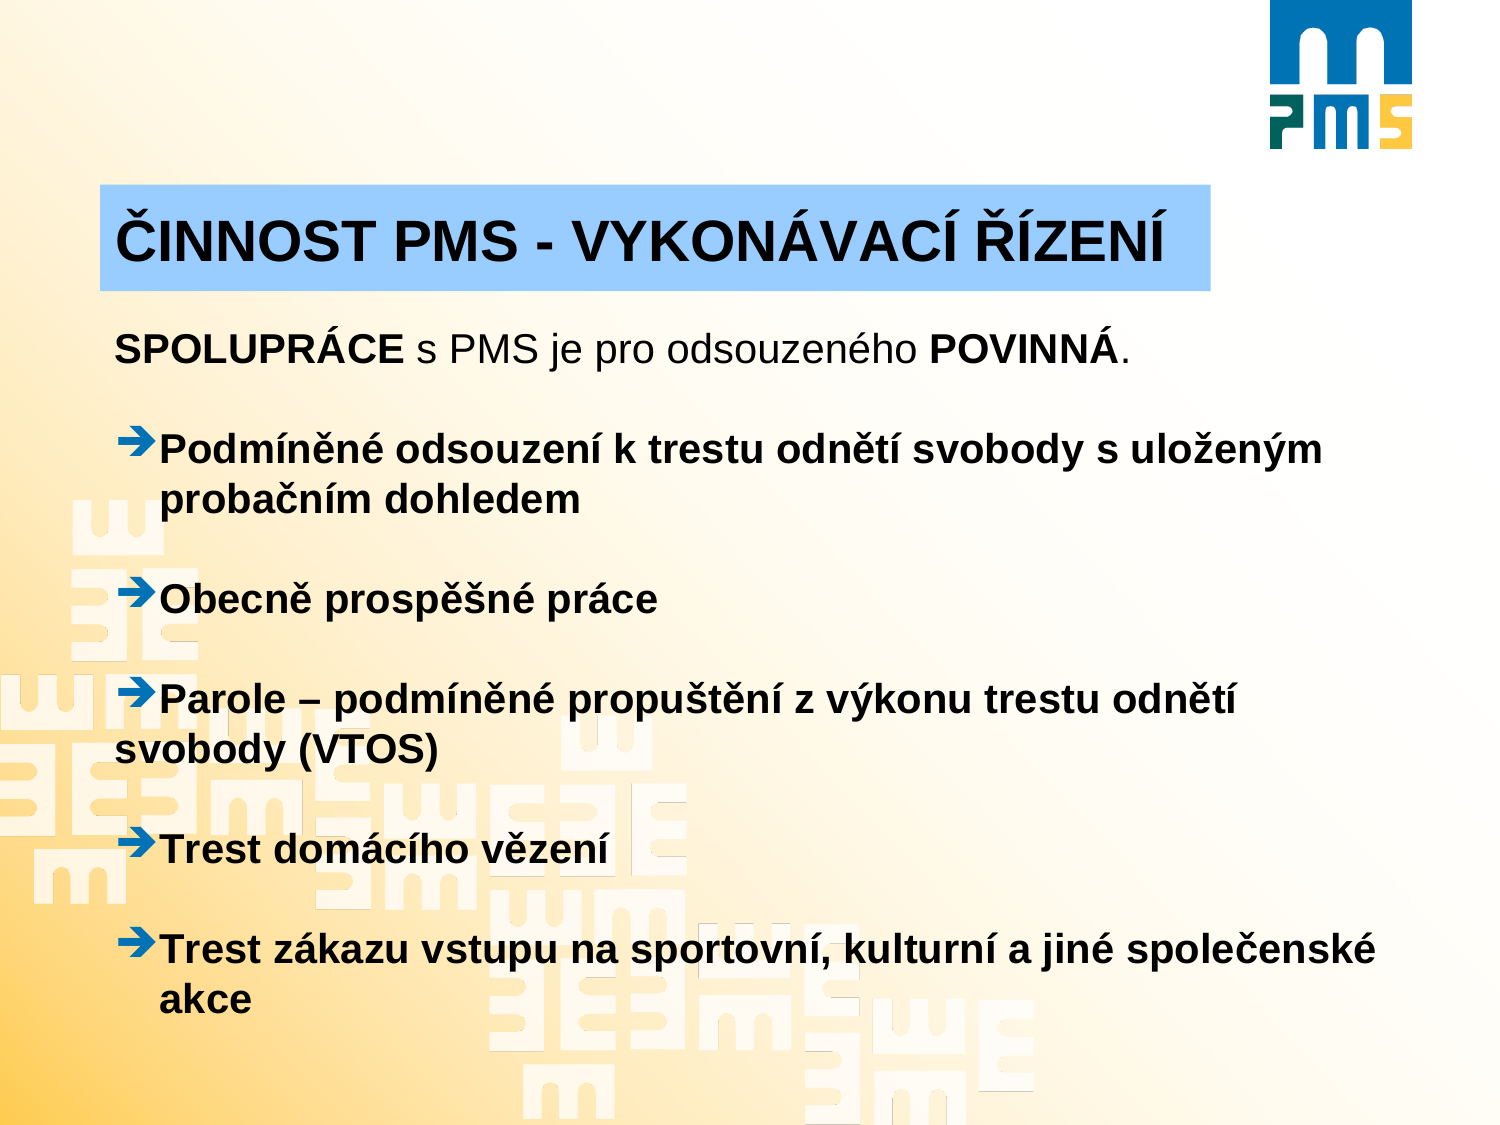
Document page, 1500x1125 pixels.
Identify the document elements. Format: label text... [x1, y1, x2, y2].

text_box SPOLUPRÁCE s PMS je pro odsouzeného POVINNÁ. Podmíněné odsouzení k trestu odnětí svobody s uloženým probačním dohledem Obecně prospěšné práce Parole – podmíněné propuštění z výkonu trestu odnětí svobody (VTOS) Trest domácího vězení Trest zákazu vstupu na sportovní, kulturní a jiné společenské akce [100, 314, 1400, 977]
title ČINNOST PMS - VYKONÁVACÍ ŘÍZENÍ [100, 184, 1211, 292]
picture [0, 0, 1500, 1125]
